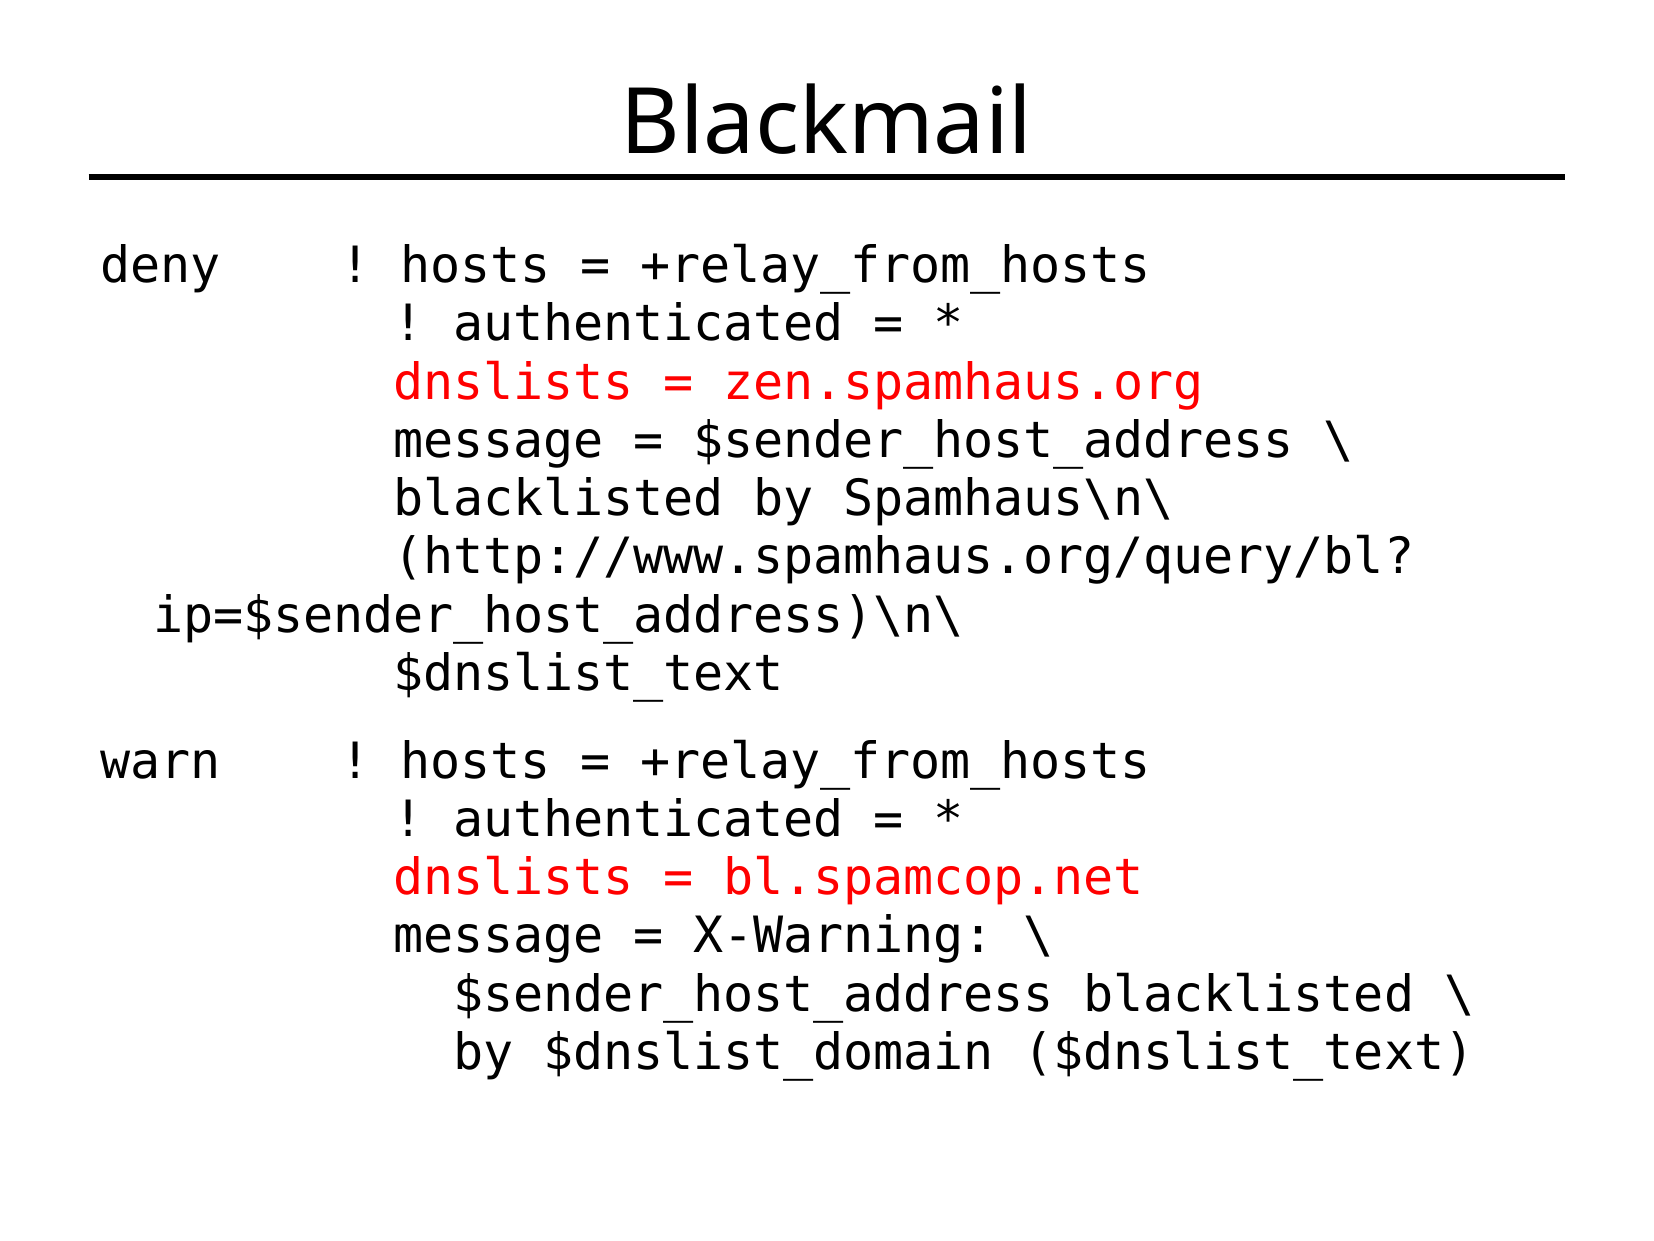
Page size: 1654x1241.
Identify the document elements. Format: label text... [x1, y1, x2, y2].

list deny ! hosts = +relay_from_hosts ! authenticated = * dnslists = zen.spamhaus.org message = $sender_host_address \ blacklisted by Spamhaus\n\ (http://www.spamhaus.org/query/bl?ip=$sender_host_address)\n\ $dnslist_text warn ! hosts = +relay_from_hosts ! authenticated = * dnslists = bl.spamcop.net message = X-Warning: \ $sender_host_address blacklisted \ by $dnslist_domain ($dnslist_text) [82, 236, 1571, 1108]
title Blackmail [82, 36, 1571, 200]
